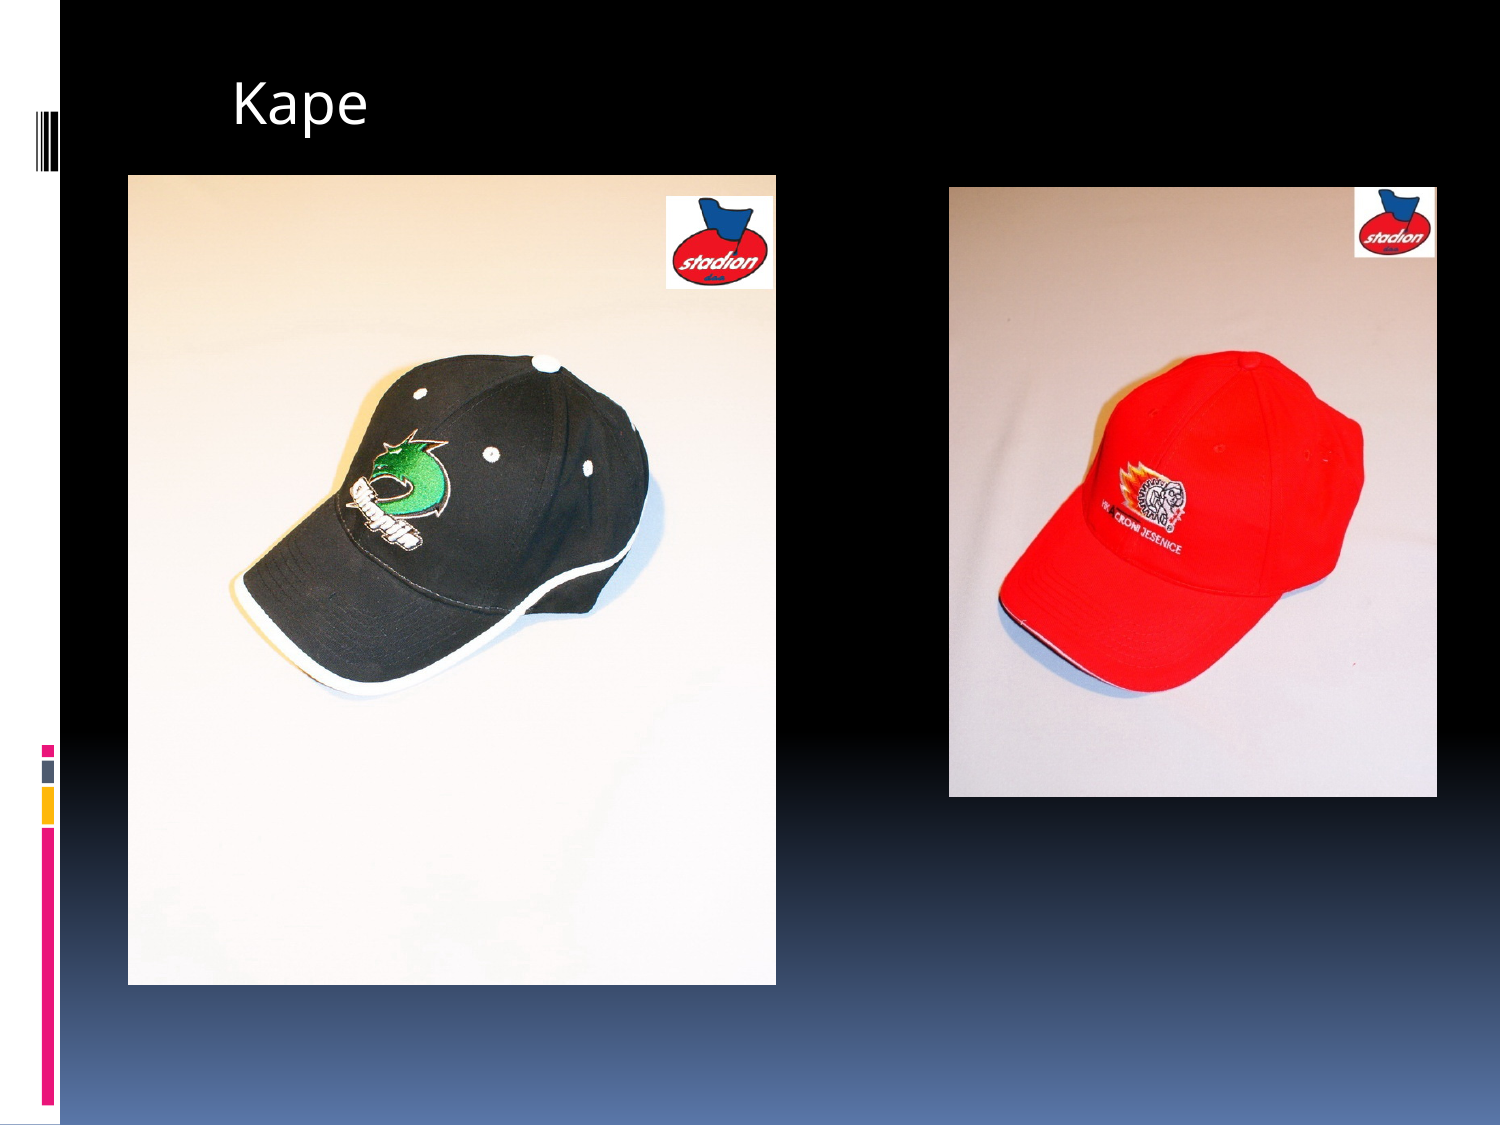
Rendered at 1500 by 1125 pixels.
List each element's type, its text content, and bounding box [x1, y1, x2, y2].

picture [128, 175, 776, 985]
picture [949, 187, 1437, 797]
text_box Kape [216, 58, 384, 144]
